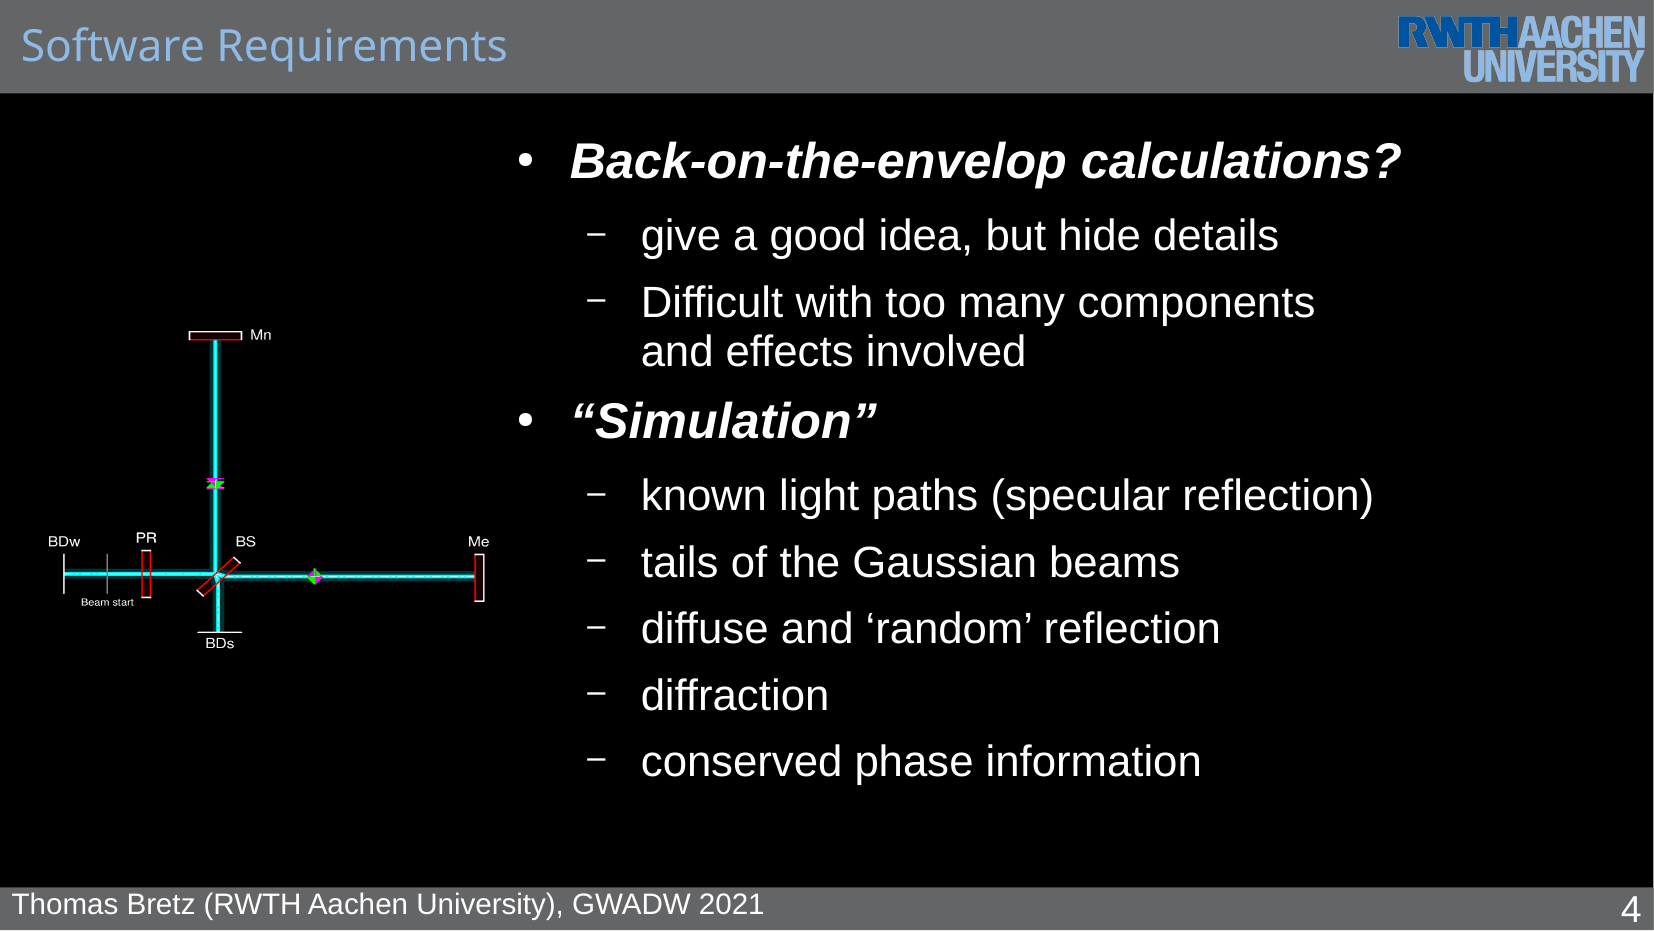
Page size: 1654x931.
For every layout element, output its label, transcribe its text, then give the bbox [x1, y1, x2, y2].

picture [35, 318, 494, 656]
title Software Requirements [20, 7, 1510, 82]
list Back-on-the-envelop calculations? give a good idea, but hide details Difficult with too many components and effects involved “Simulation” known light paths (specular reflection) tails of the Gaussian beams diffuse and ‘random’ reflection diffraction conserved phase information [499, 133, 1571, 838]
picture [1363, 0, 1654, 113]
